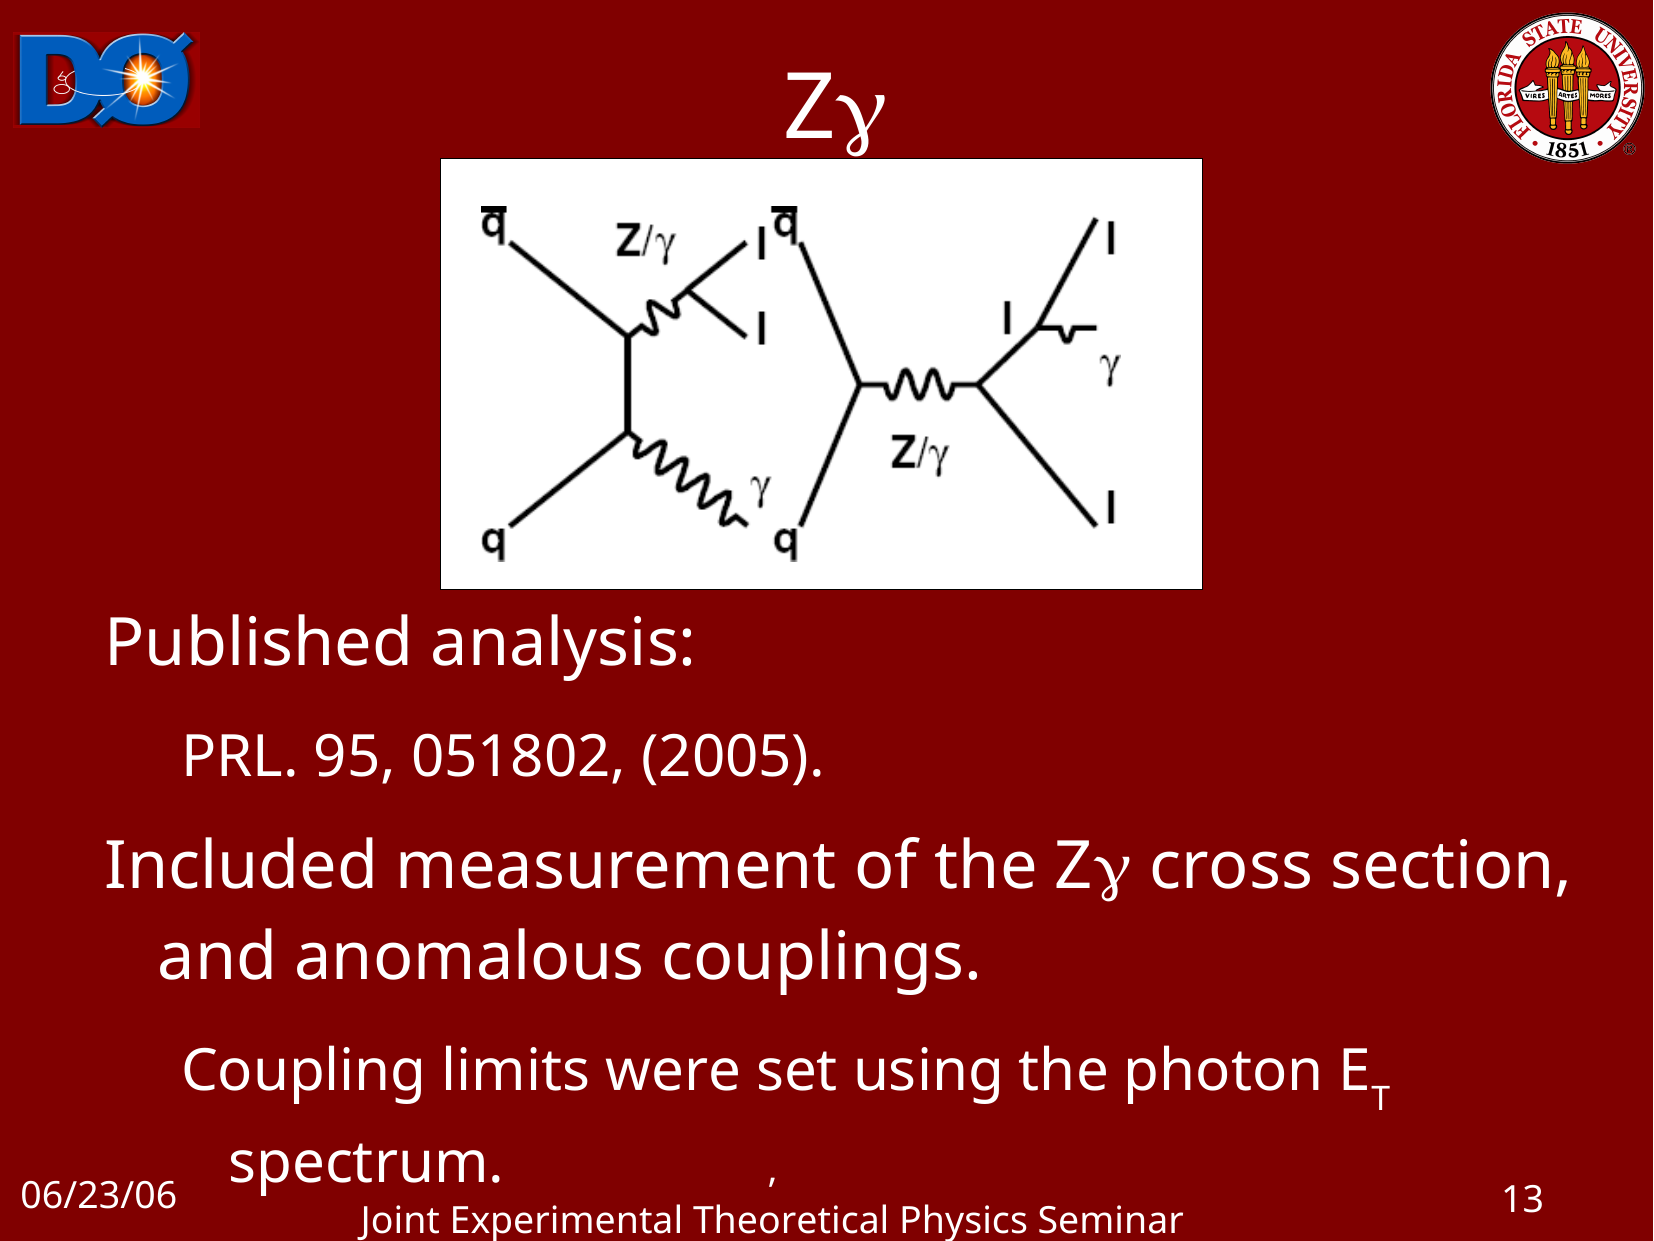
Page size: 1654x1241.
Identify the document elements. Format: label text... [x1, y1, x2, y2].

picture [1489, 11, 1646, 165]
text_box [440, 158, 1203, 590]
title Zg [196, 0, 1475, 208]
picture [13, 32, 196, 128]
picture [481, 206, 1121, 562]
list Published analysis: PRL. 95, 051802, (2005). Included measurement of the Zg cross section, and anomalous couplings. Coupling limits were set using the photon ET spectrum. [86, 594, 1575, 1131]
